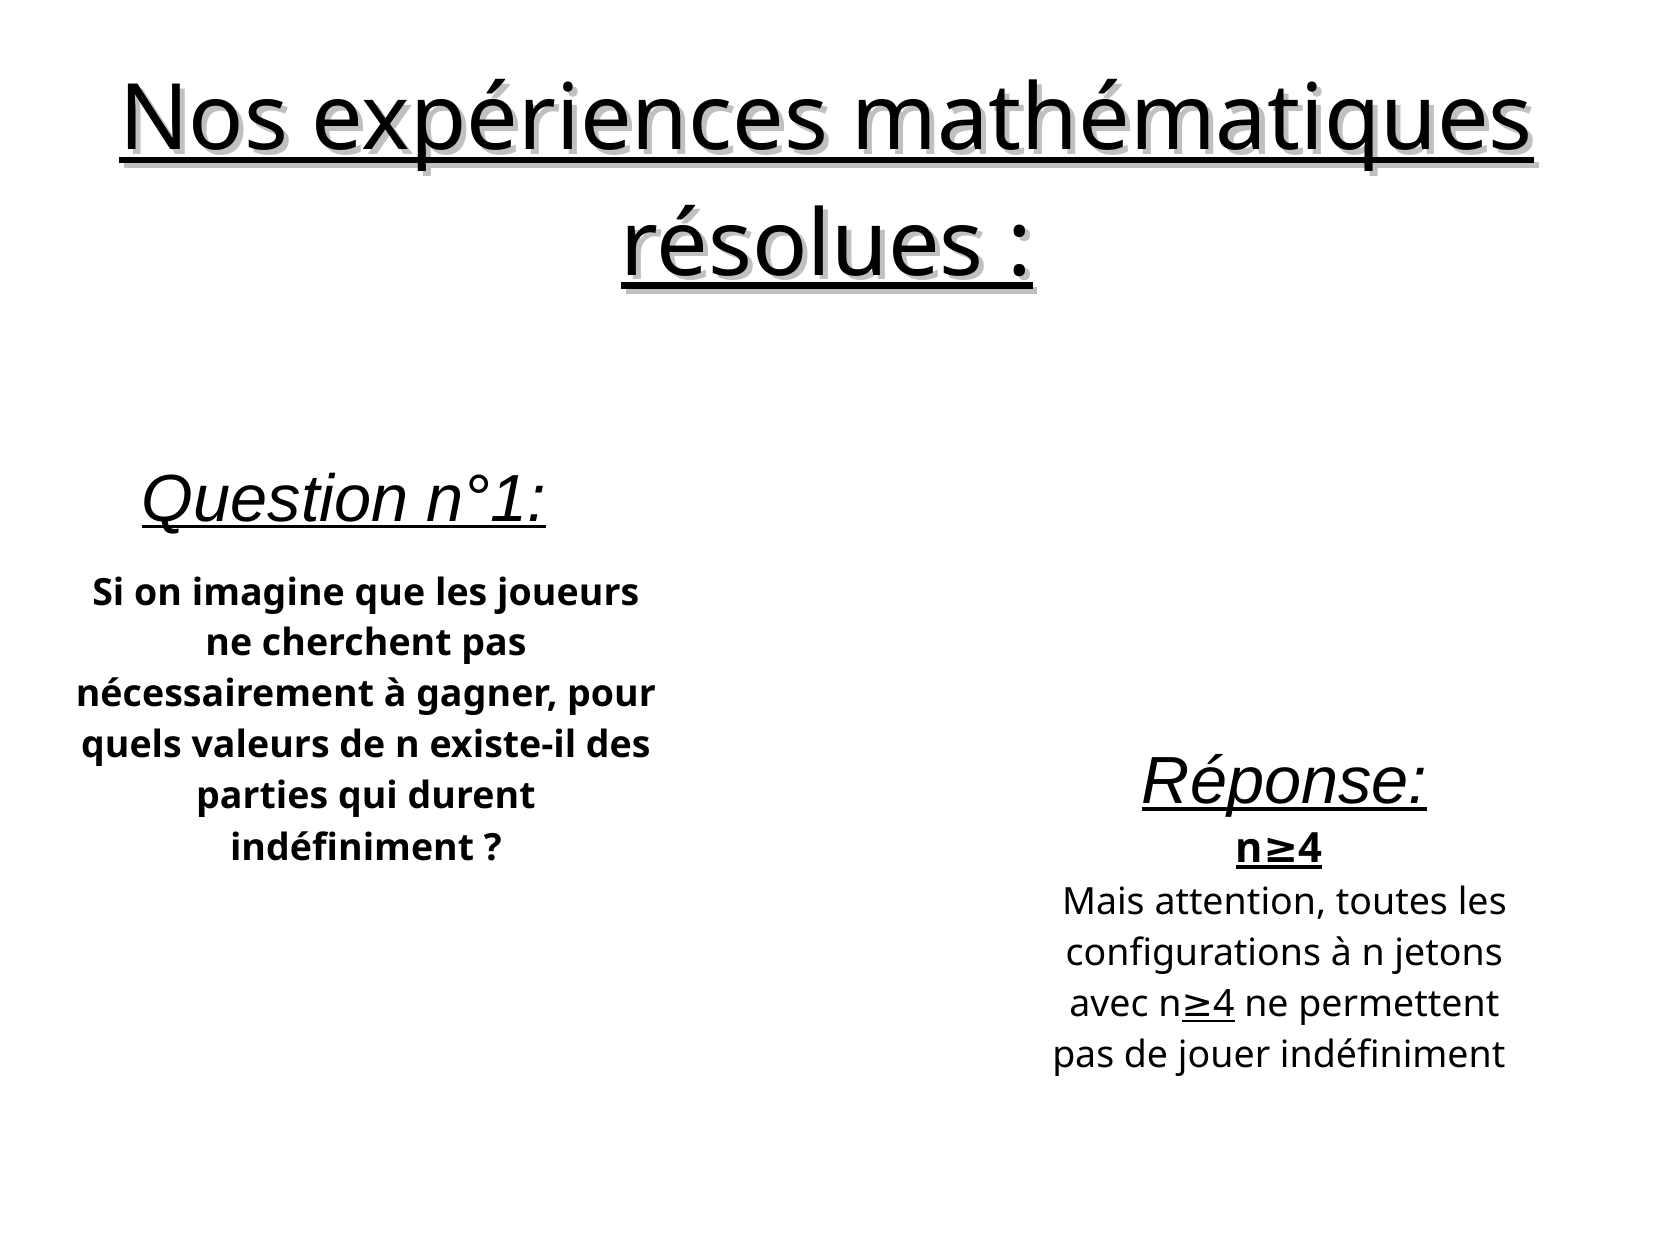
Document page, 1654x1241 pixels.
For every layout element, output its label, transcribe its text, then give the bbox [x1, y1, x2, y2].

title Nos expériences mathématiques résolues : [0, 45, 1654, 308]
list Question n°1: Si on imagine que les joueurs ne cherchent pas nécessairement à gagner, pour quels valeurs de n existe-il des parties qui durent indéfiniment ? [70, 460, 662, 1180]
text_box Réponse: n≥4 Mais attention, toutes les configurations à n jetons avec n≥4 ne permettent pas de jouer indéfiniment [874, 661, 1548, 1193]
